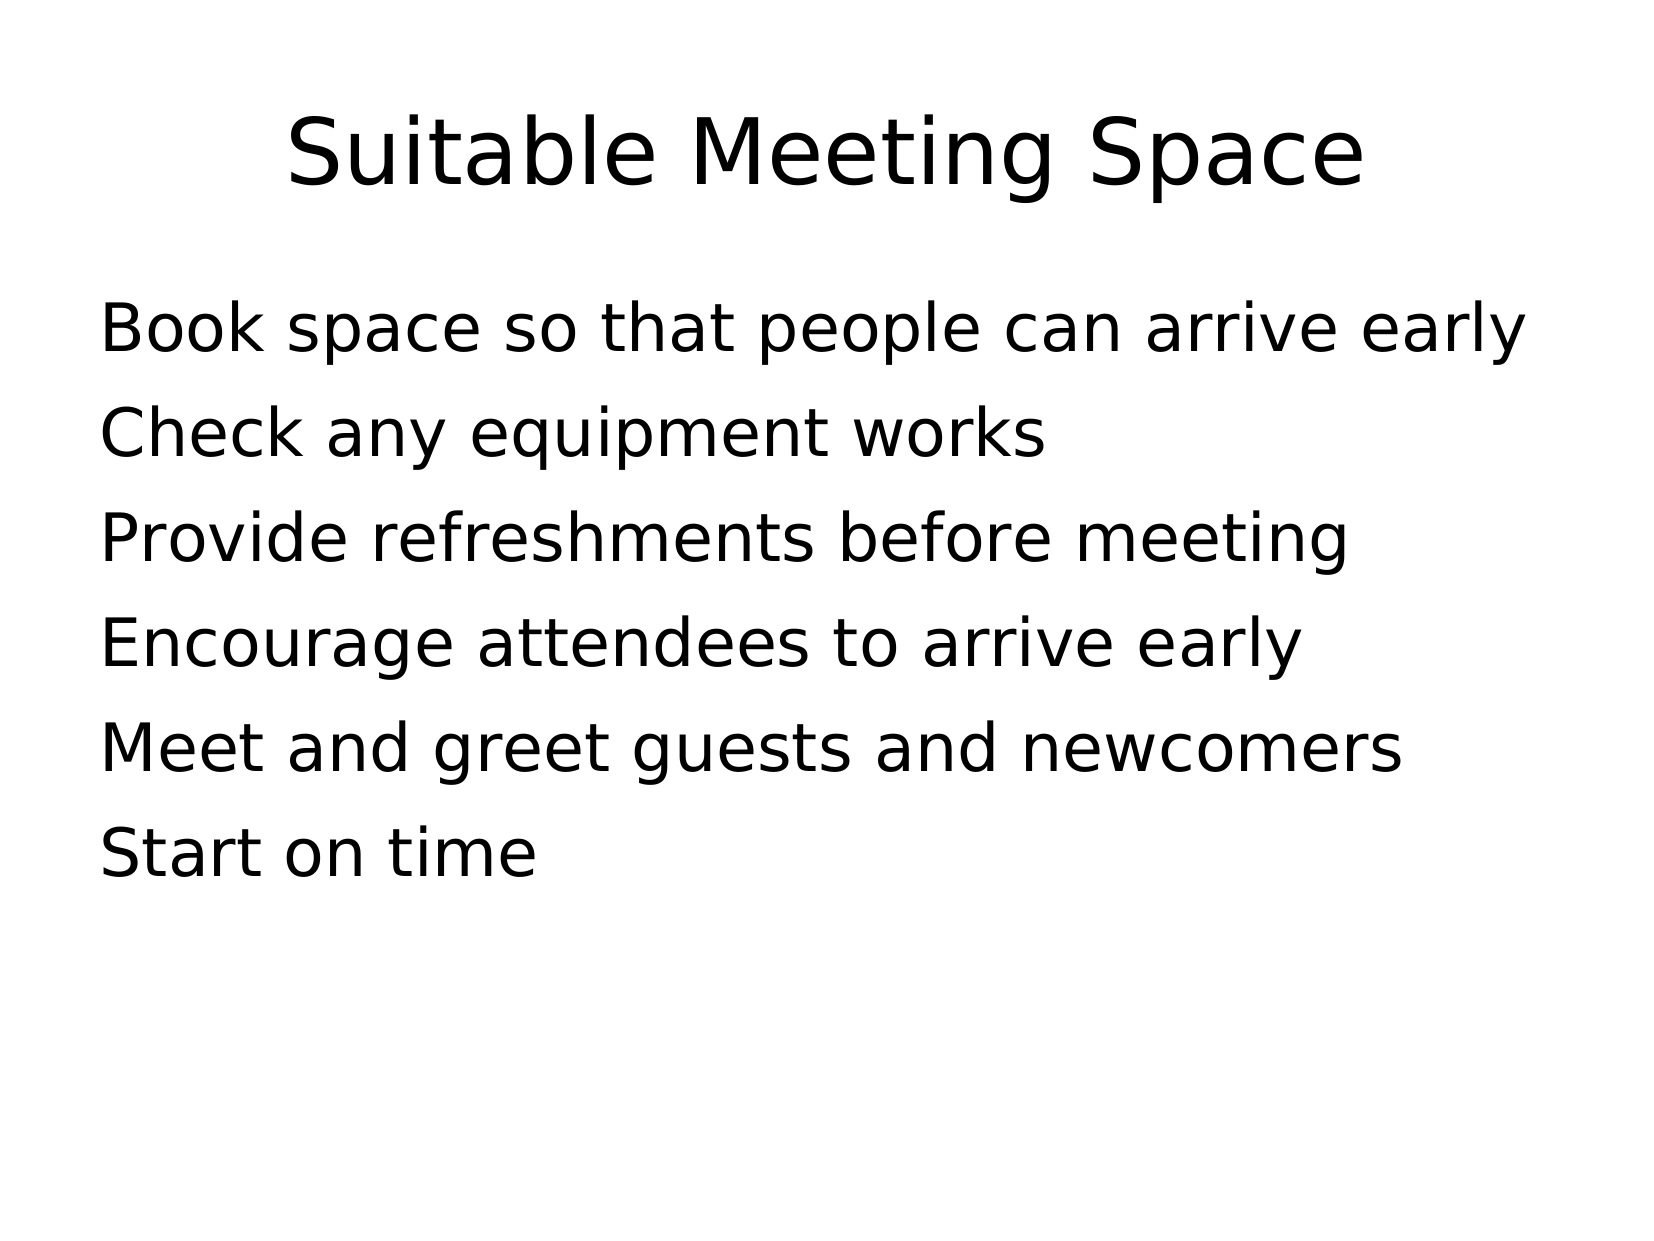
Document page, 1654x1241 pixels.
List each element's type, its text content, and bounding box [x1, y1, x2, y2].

title Suitable Meeting Space [82, 56, 1571, 250]
list Book space so that people can arrive early Check any equipment works Provide refreshments before meeting Encourage attendees to arrive early Meet and greet guests and newcomers Start on time [82, 290, 1571, 1094]
